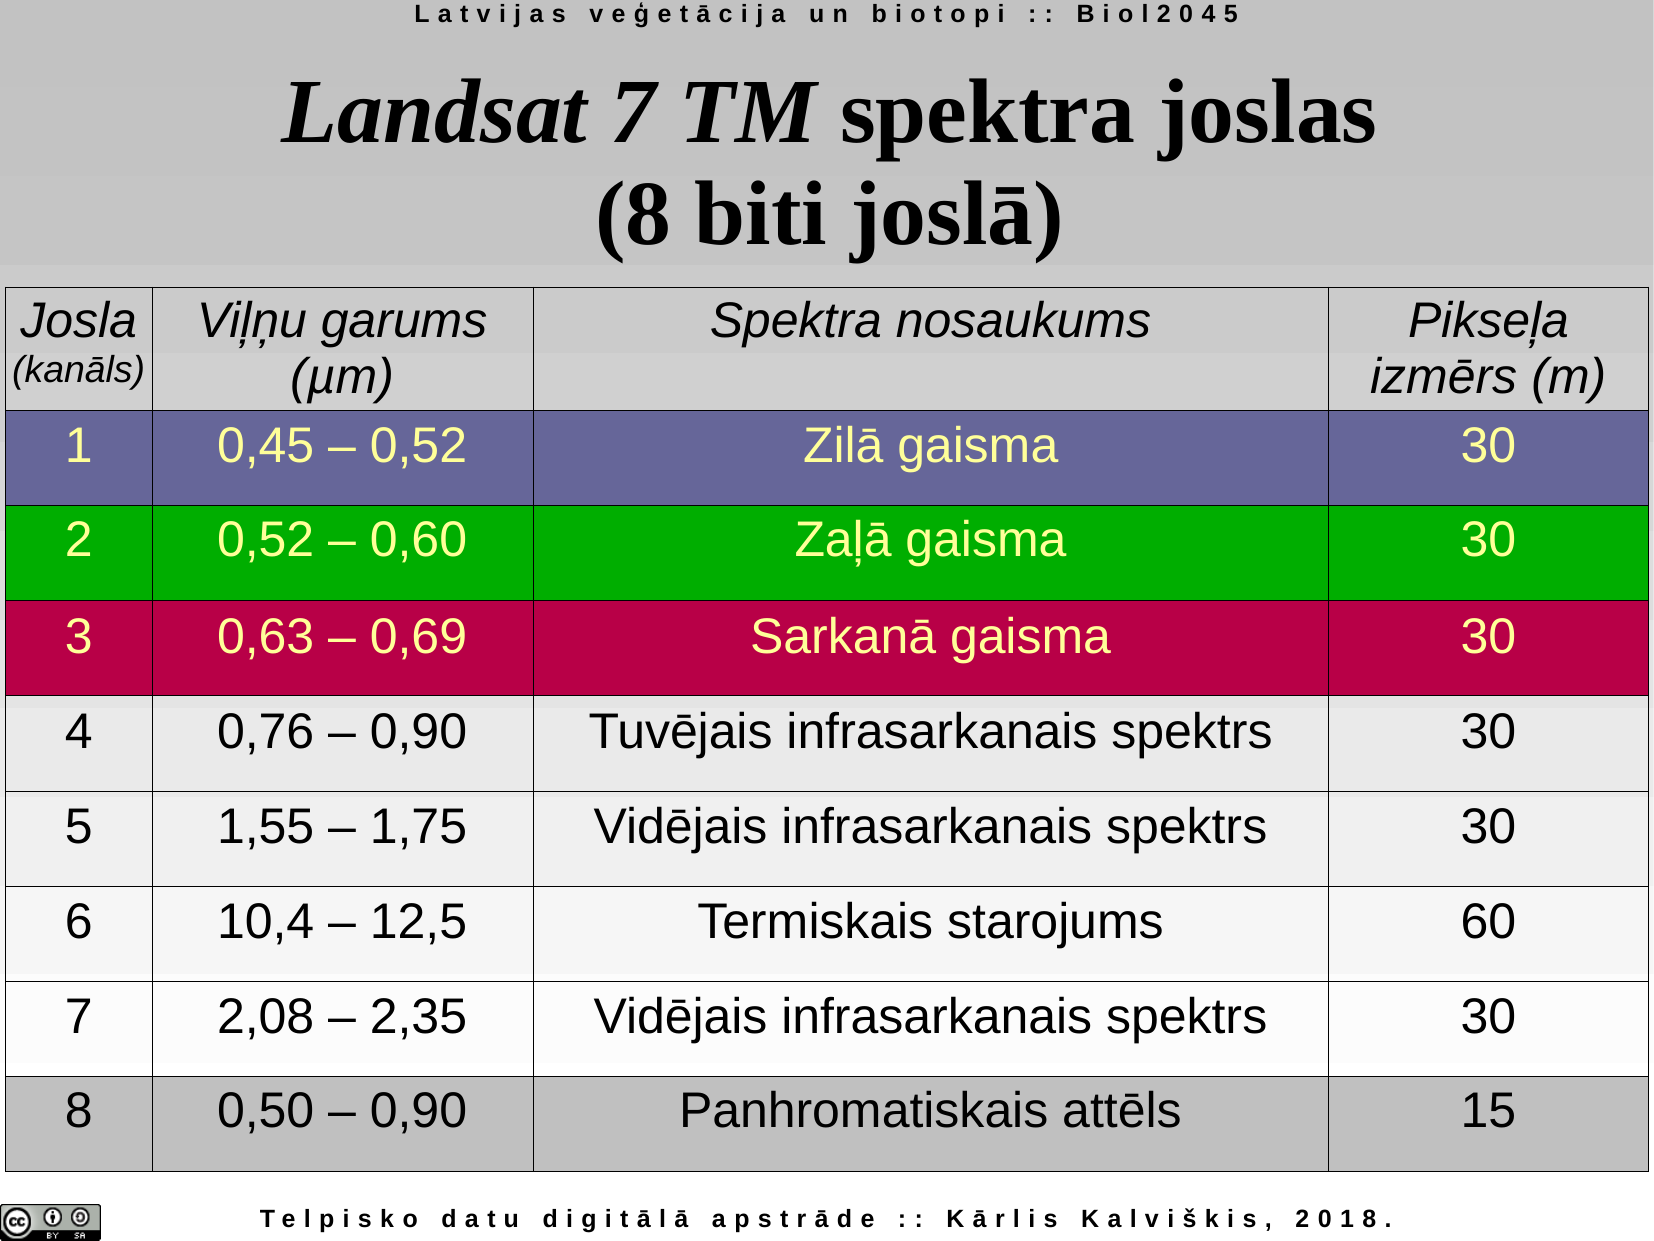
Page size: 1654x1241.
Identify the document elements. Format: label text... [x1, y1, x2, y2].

table_cell 2 [6, 506, 152, 600]
table_cell 30 [1329, 696, 1648, 791]
table_cell 1,55 – 1,75 [153, 792, 533, 886]
table_cell 5 [6, 792, 152, 886]
table_cell 30 [1329, 601, 1648, 695]
title Landsat 7 TM spektra joslas (8 biti joslā) [34, 61, 1626, 296]
table_cell 8 [6, 1077, 152, 1171]
table_cell Vidējais infrasarkanais spektrs [534, 982, 1328, 1076]
table_header Pikseļa izmērs (m) [1329, 288, 1648, 410]
table_cell 10,4 – 12,5 [153, 887, 533, 981]
table_cell Vidējais infrasarkanais spektrs [534, 792, 1328, 886]
table_cell Sarkanā gaisma [534, 601, 1328, 695]
table_cell 30 [1329, 982, 1648, 1076]
table_header Spektra nosaukums [534, 296, 1328, 410]
table_cell 0,52 – 0,60 [153, 506, 533, 600]
table_header Josla (kanāls) [6, 288, 152, 410]
table_cell 2,08 – 2,35 [153, 982, 533, 1076]
table_cell 30 [1329, 506, 1648, 600]
table_cell 1 [6, 411, 152, 505]
table_cell Panhromatiskais attēls [534, 1077, 1328, 1171]
table_cell Zilā gaisma [534, 411, 1328, 505]
table_cell 0,76 – 0,90 [153, 696, 533, 791]
table_cell 30 [1329, 792, 1648, 886]
table_cell 60 [1329, 887, 1648, 981]
table_cell Tuvējais infrasarkanais spektrs [534, 696, 1328, 791]
table_cell 6 [6, 887, 152, 981]
table_cell 7 [6, 982, 152, 1076]
table_cell 30 [1329, 411, 1648, 505]
table_cell Zaļā gaisma [534, 506, 1328, 600]
table_cell Termiskais starojums [534, 887, 1328, 981]
picture [0, 0, 1654, 1241]
table_cell 4 [6, 696, 152, 791]
table_cell 3 [6, 601, 152, 695]
table_cell 0,63 – 0,69 [153, 601, 533, 695]
table_header Viļņu garums (µm) [153, 296, 533, 410]
table_cell 0,50 – 0,90 [153, 1077, 533, 1171]
table_cell 15 [1329, 1077, 1648, 1171]
table_cell 0,45 – 0,52 [153, 411, 533, 505]
